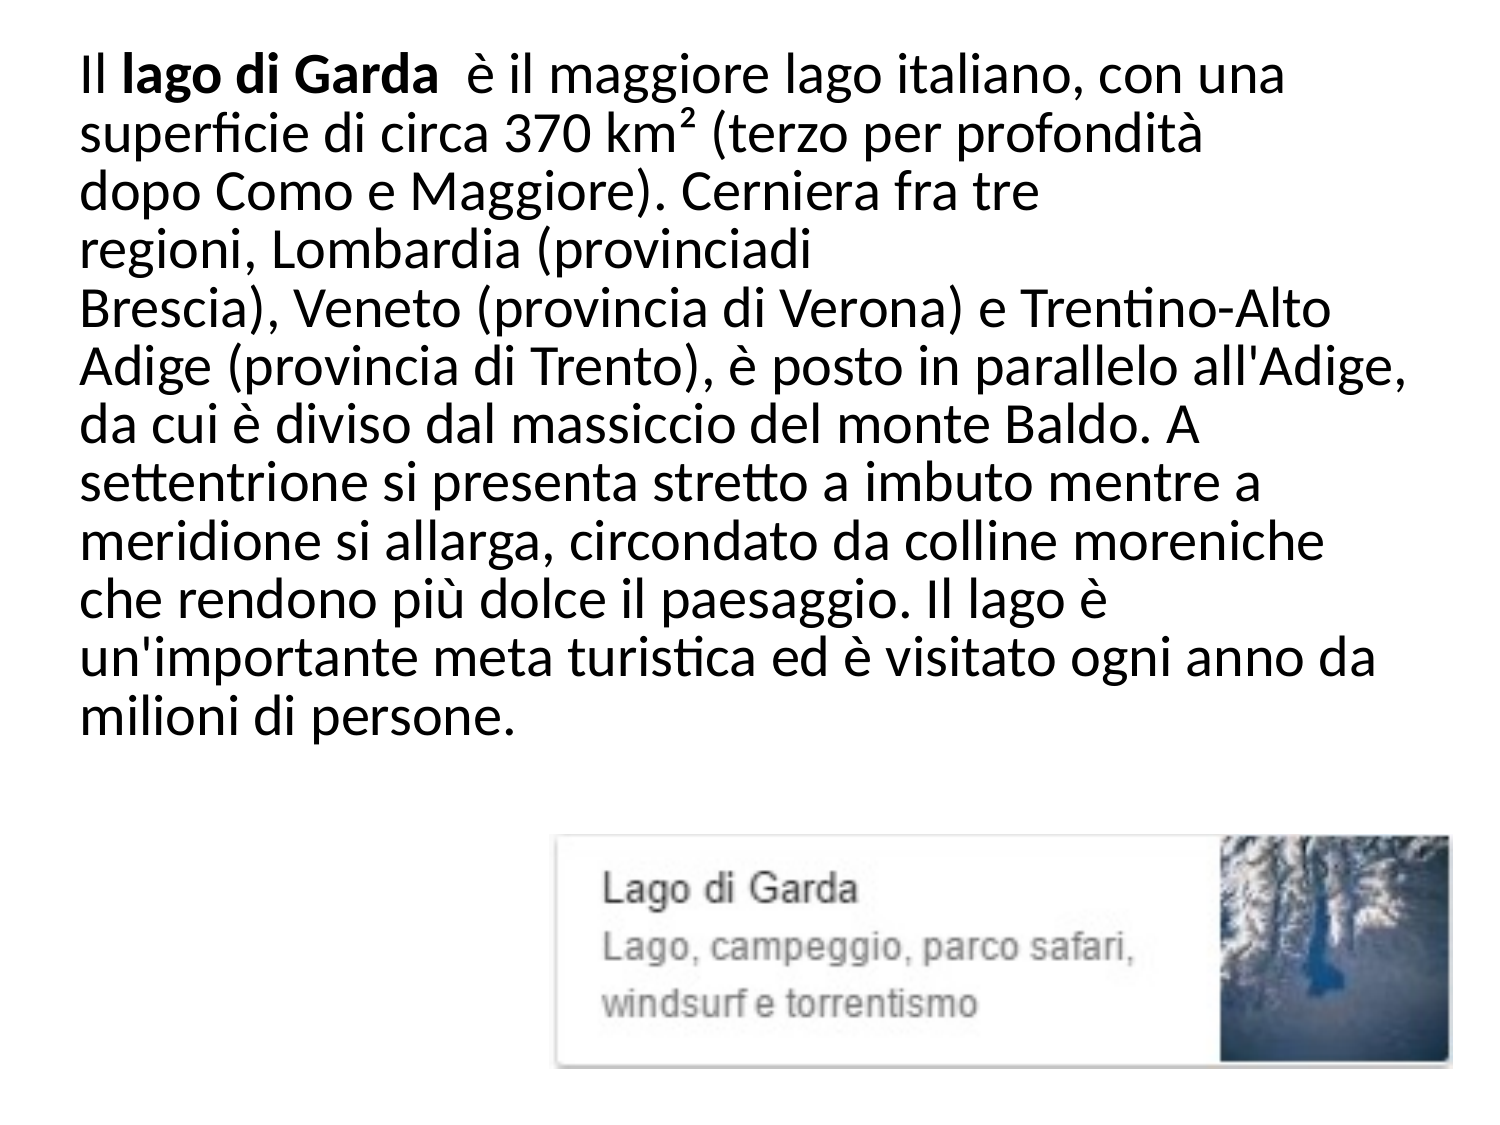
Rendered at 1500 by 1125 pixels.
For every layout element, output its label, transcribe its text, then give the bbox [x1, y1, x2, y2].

text_box Il lago di Garda è il maggiore lago italiano, con una superficie di circa 370 km² (terzo per profondità dopo Como e Maggiore). Cerniera fra tre regioni, Lombardia (provinciadi Brescia), Veneto (provincia di Verona) e Trentino-Alto Adige (provincia di Trento), è posto in parallelo all'Adige, da cui è diviso dal massiccio del monte Baldo. A settentrione si presenta stretto a imbuto mentre a meridione si allarga, circondato da colline moreniche che rendono più dolce il paesaggio. Il lago è un'importante meta turistica ed è visitato ogni anno da milioni di persone. [64, 42, 1424, 833]
picture [549, 834, 1453, 1069]
